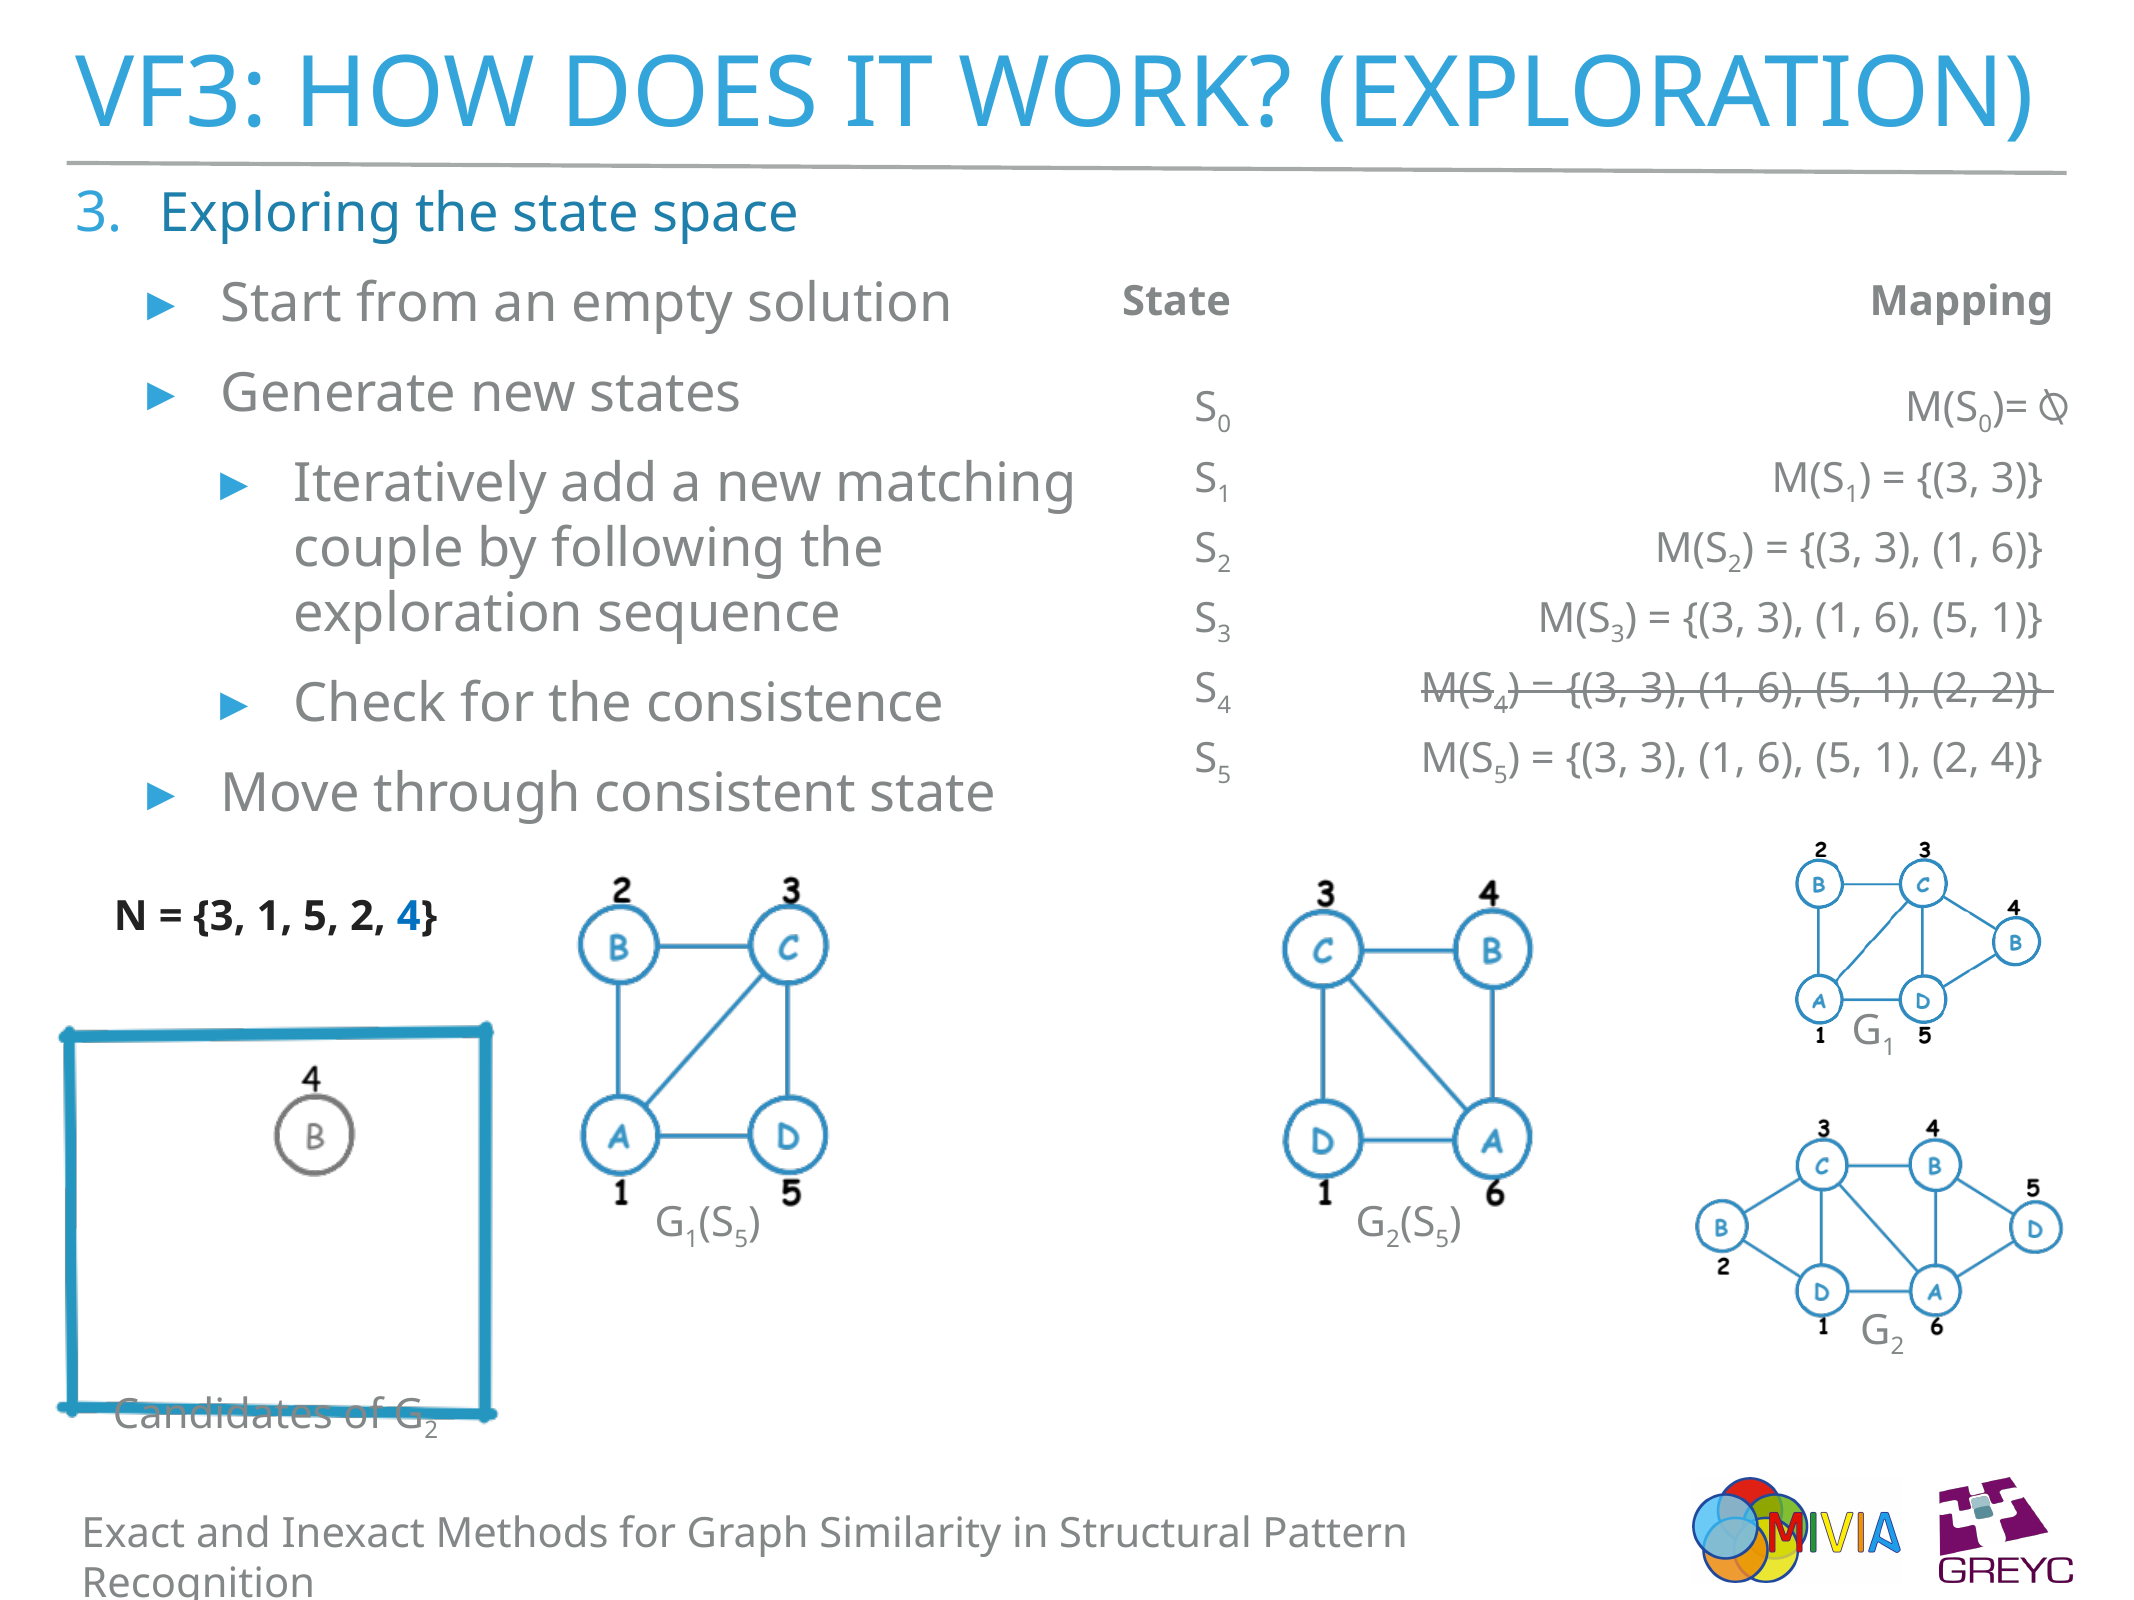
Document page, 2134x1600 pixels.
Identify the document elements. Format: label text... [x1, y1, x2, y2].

title VF3: HoW DOES IT WORK? (EXPLORATION) [66, 41, 2046, 161]
table_cell S3 [1099, 585, 1246, 655]
table_cell M(S3) = {(3, 3), (1, 6), (5, 1)} [1246, 585, 2069, 655]
picture [1692, 1477, 1902, 1583]
picture [1939, 1477, 2073, 1583]
text_box G1 [1843, 994, 1905, 1069]
table_cell [1246, 796, 2069, 867]
text_box G2 [1851, 1294, 1913, 1368]
table_cell S1 [1099, 445, 1246, 515]
table_cell M(S2) = {(3, 3), (1, 6)} [1246, 515, 2069, 585]
text_box G2(S5) [1347, 1186, 1471, 1261]
picture [34, 1002, 518, 1445]
table_cell M(S4) = {(3, 3), (1, 6), (5, 1), (2, 2)} [1246, 655, 2069, 726]
table_cell M(S5) = {(3, 3), (1, 6), (5, 1), (2, 4)} [1246, 726, 2069, 796]
text_box Exploring the state space Start from an empty solution Generate new states Iteratively add a new matching couple by following the exploration sequence Check for the consistence Move through consistent state [66, 168, 1154, 855]
text_box G1(S5) [646, 1186, 770, 1261]
table_header State [1099, 271, 1246, 375]
table_cell S5 [1099, 726, 1246, 796]
table_cell S4 [1099, 655, 1246, 726]
table_cell S0 [1099, 375, 1246, 445]
table_cell M(S0)=⍉ [1246, 375, 2069, 445]
table_cell M(S1) = {(3, 3)} [1246, 445, 2069, 515]
table_cell [1099, 796, 1246, 867]
picture [1686, 1103, 2069, 1349]
picture [566, 855, 1542, 1226]
text_box N = {3, 1, 5, 2, 4} [105, 880, 446, 948]
table_header Mapping [1246, 271, 2069, 375]
table_cell S2 [1099, 515, 1246, 585]
picture [1786, 826, 2046, 1053]
text_box Candidates of G2 [104, 1378, 447, 1453]
